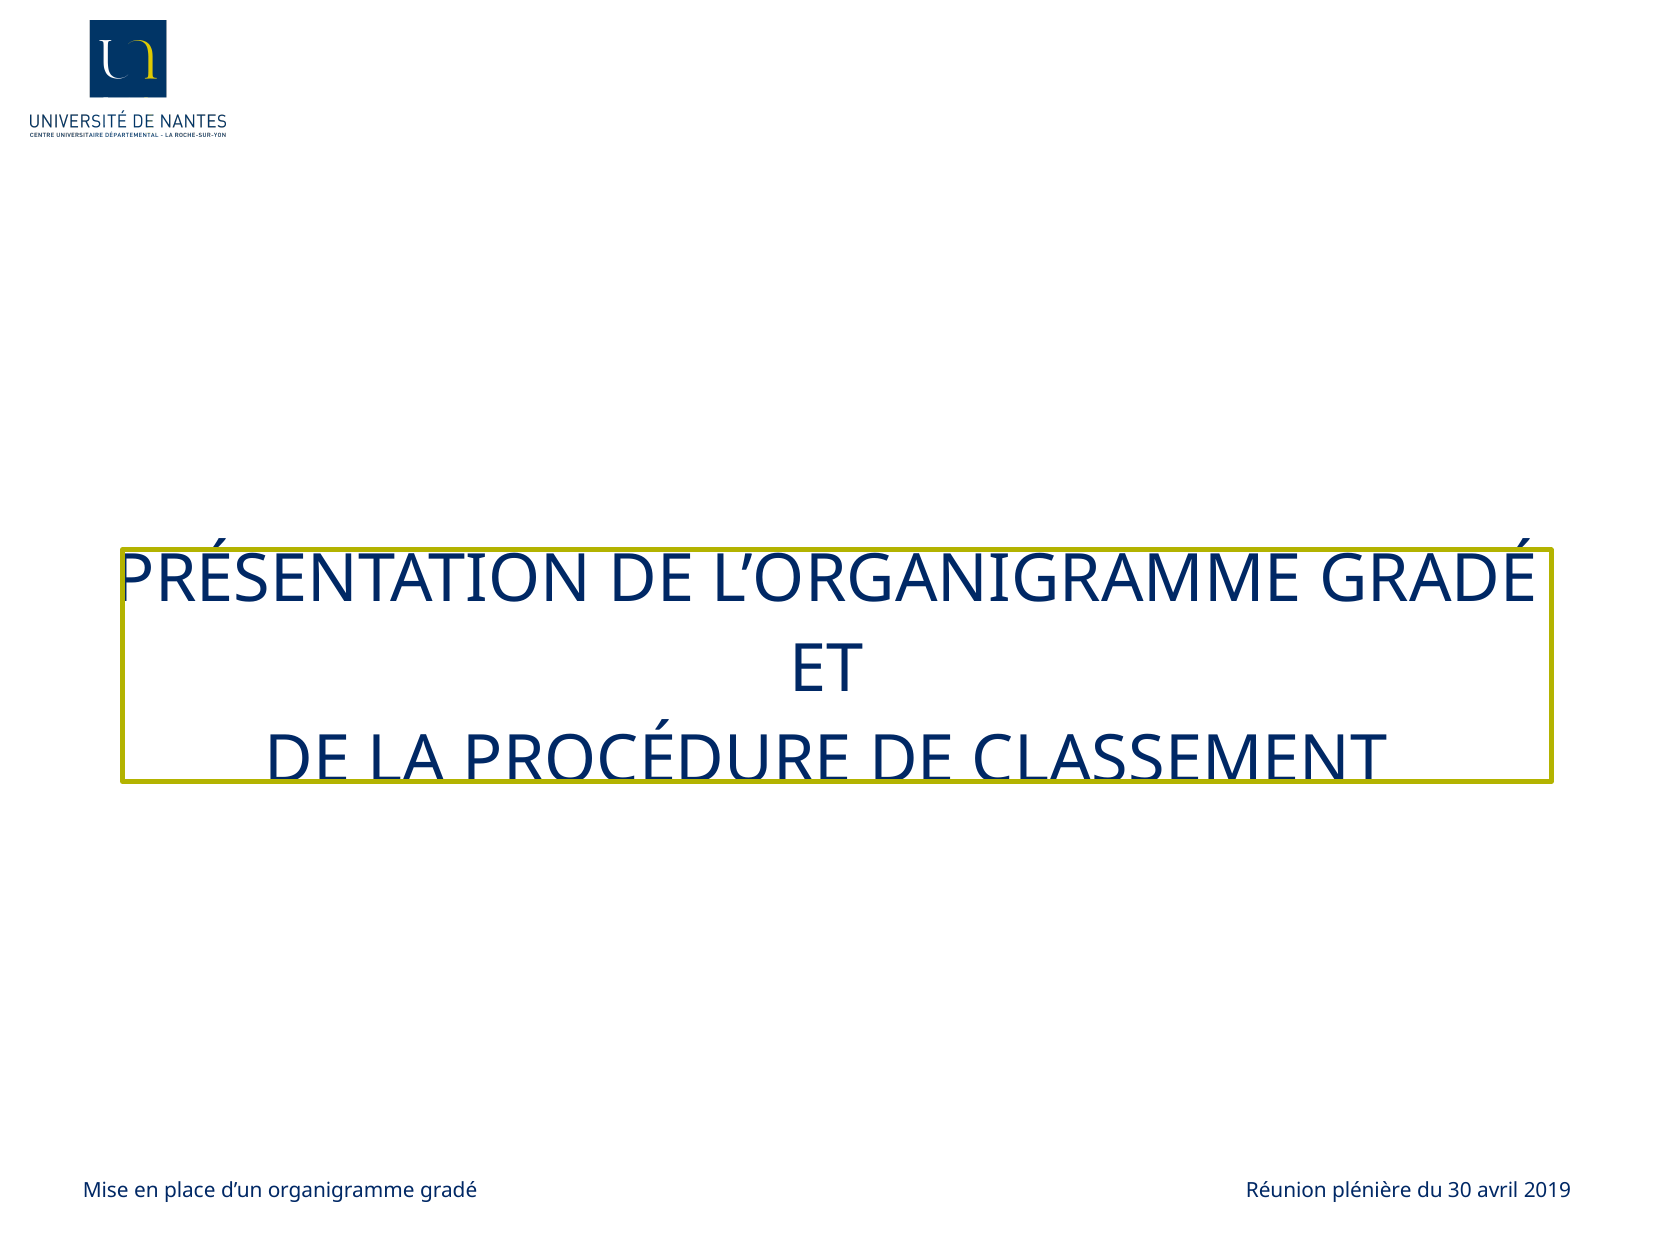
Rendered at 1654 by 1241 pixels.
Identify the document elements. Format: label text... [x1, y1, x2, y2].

text_box Présentation de l’organigramme gradé Et De la procédure de classement [82, 290, 1571, 1117]
picture [30, 20, 226, 137]
